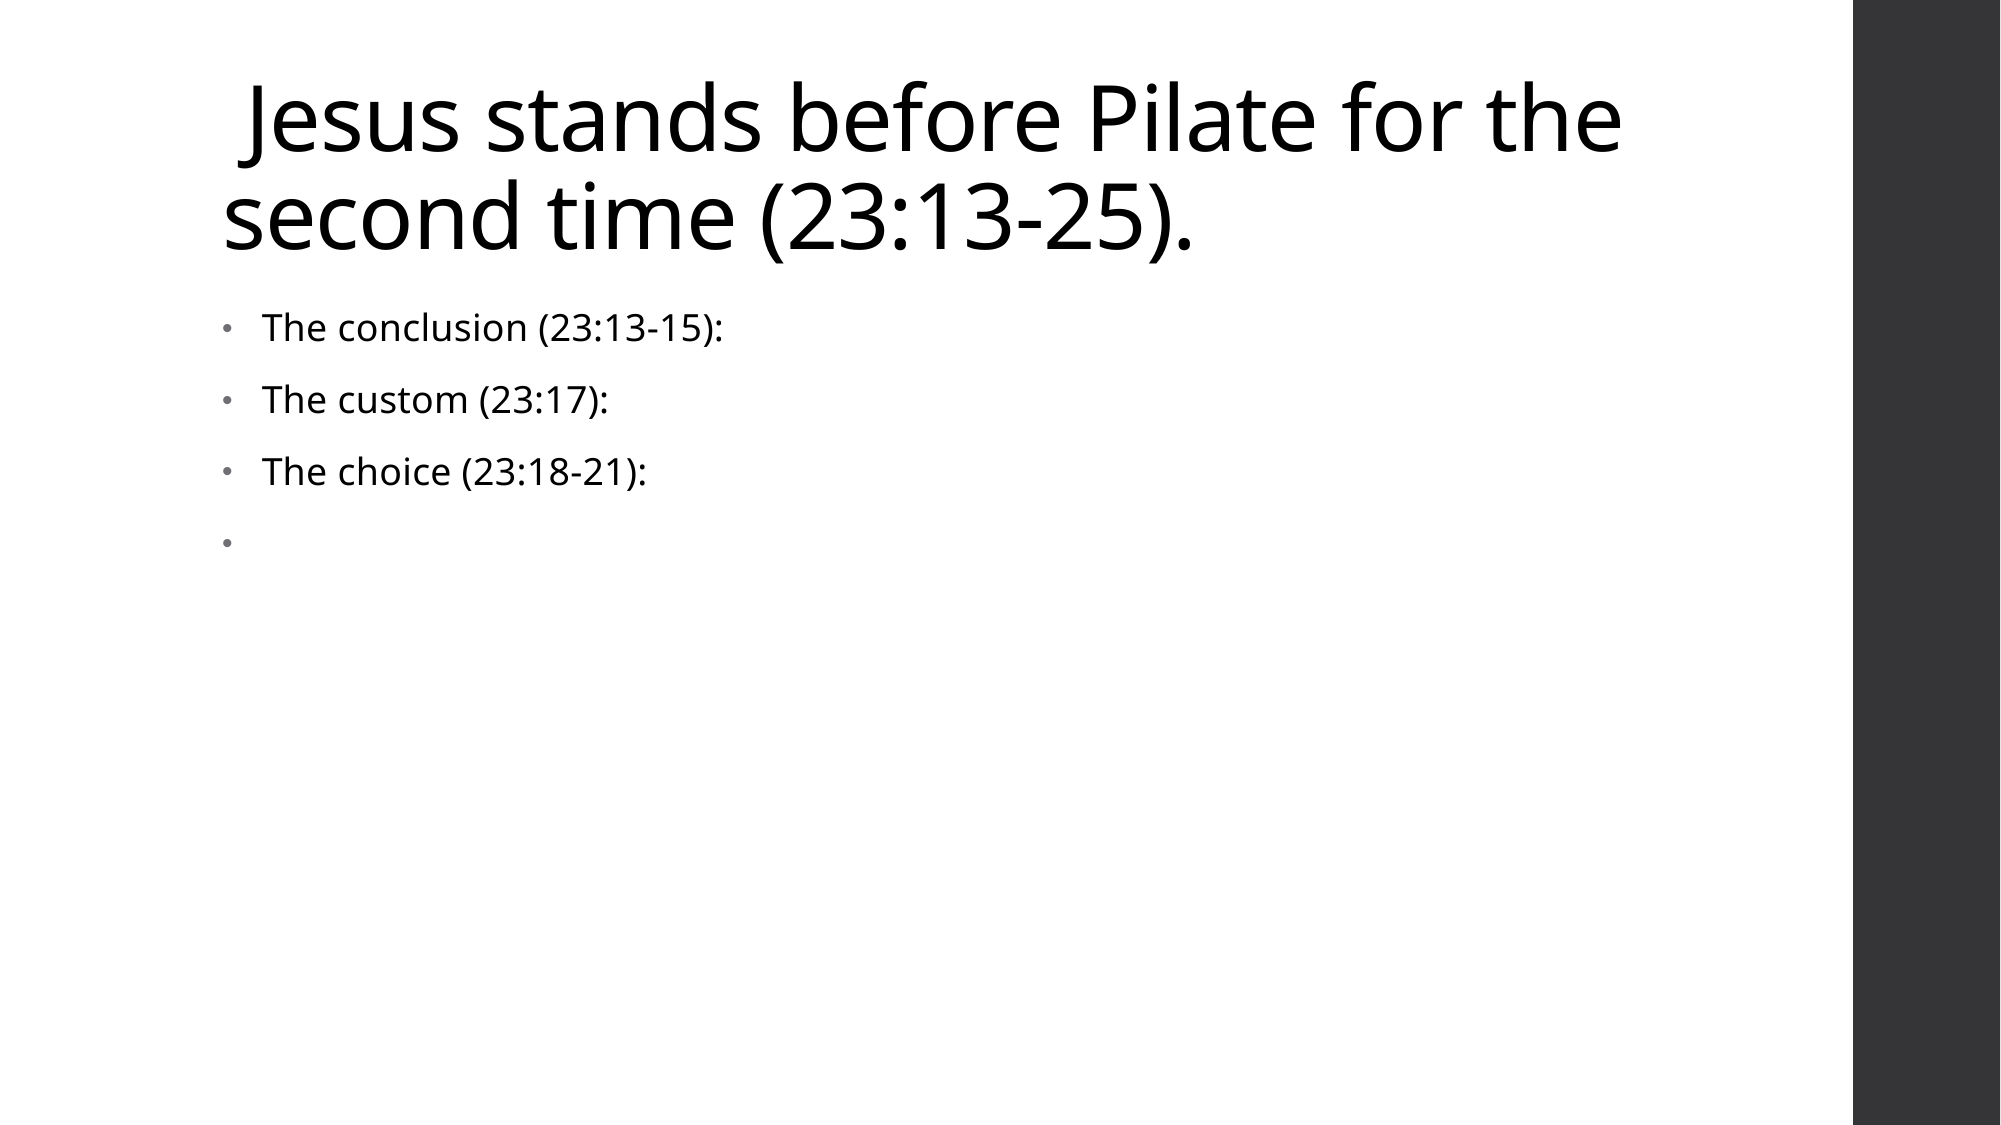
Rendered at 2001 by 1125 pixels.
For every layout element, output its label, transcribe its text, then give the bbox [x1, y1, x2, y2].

title Jesus stands before Pilate for the second time (23:13-25). [206, 60, 1797, 278]
list The conclusion (23:13-15): The custom (23:17): The choice (23:18-21): [206, 299, 1617, 1014]
